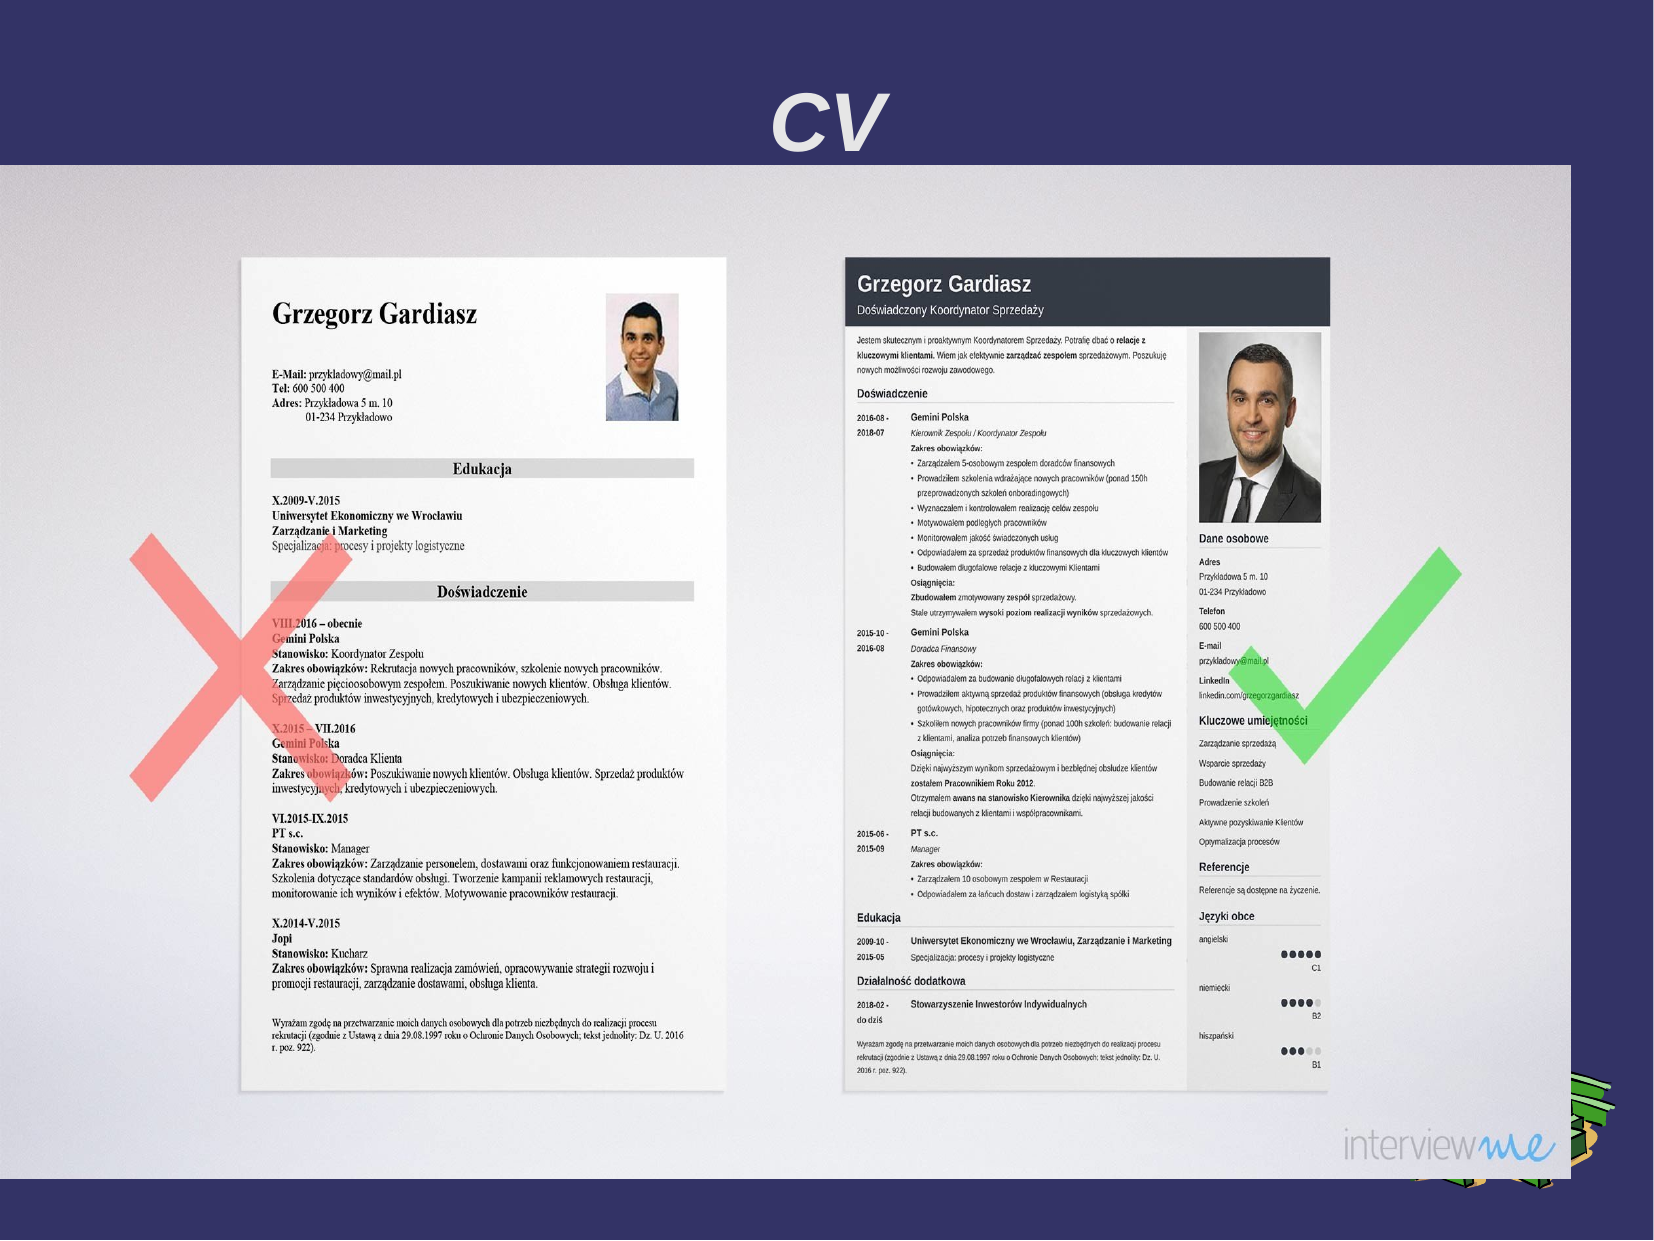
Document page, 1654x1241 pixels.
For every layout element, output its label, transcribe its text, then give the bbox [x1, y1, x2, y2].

picture [0, 165, 1571, 1179]
title CV [121, 19, 1534, 165]
